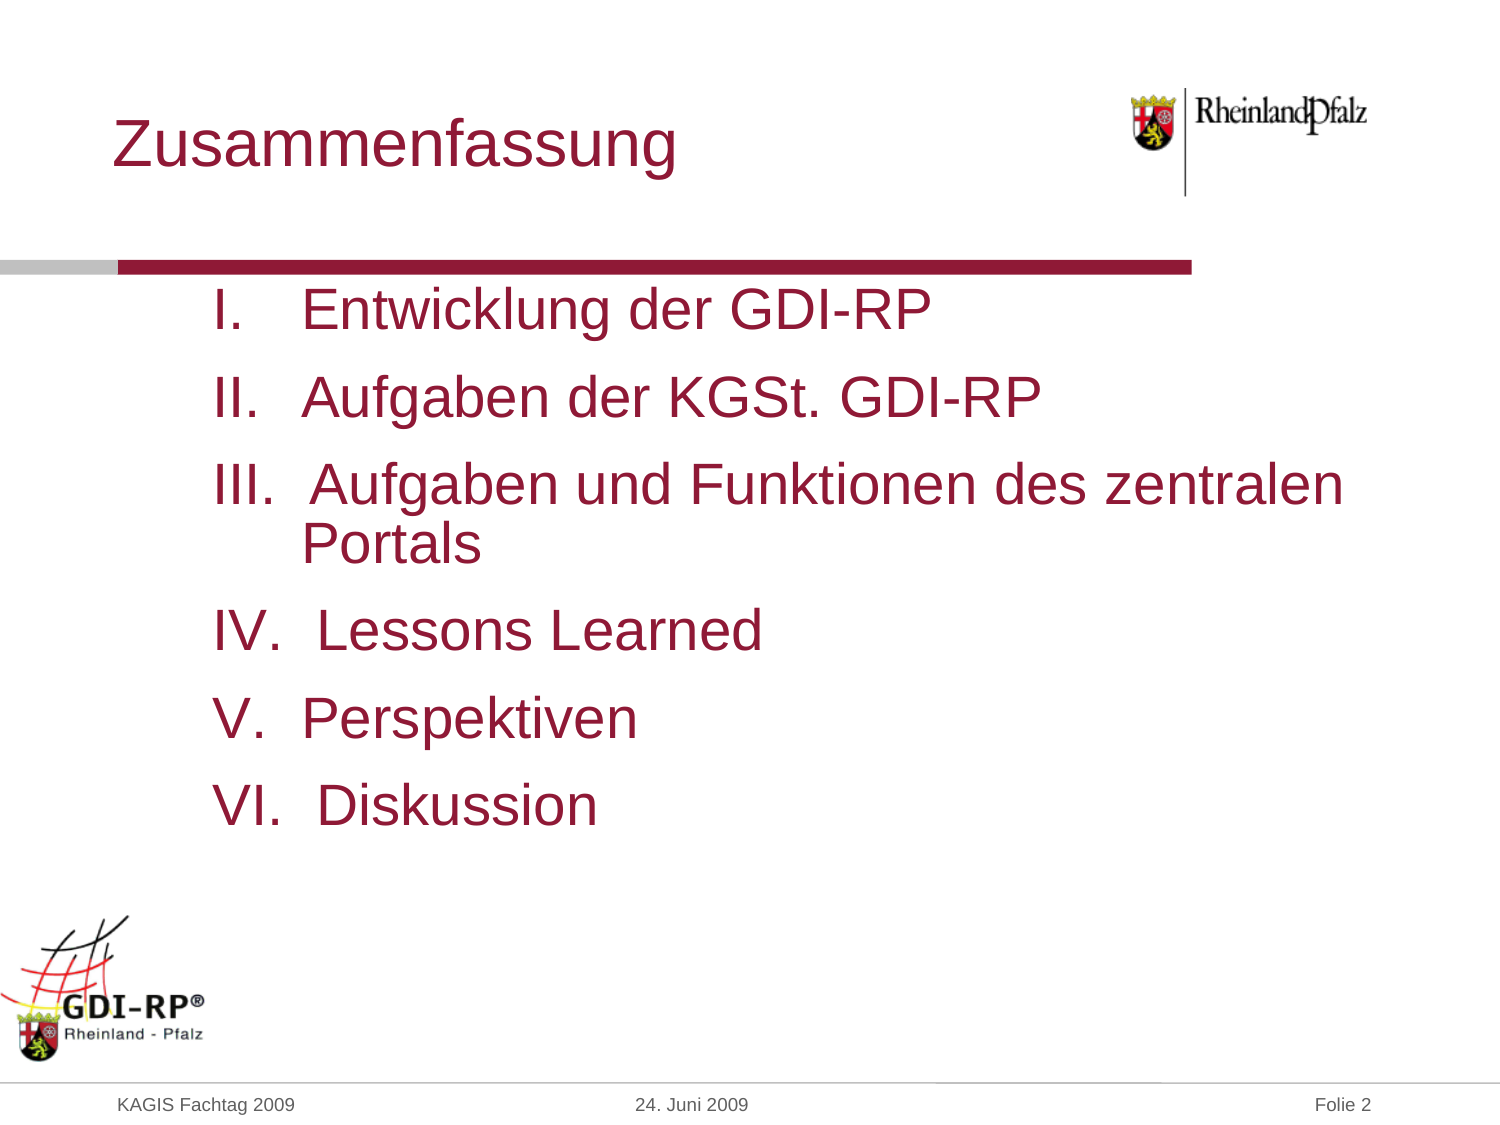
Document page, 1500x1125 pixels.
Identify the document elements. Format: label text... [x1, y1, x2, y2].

list Entwicklung der GDI-RP Aufgaben der KGSt. GDI-RP Aufgaben und Funktionen des zentralen Portals Lessons Learned Perspektiven Diskussion [212, 283, 1477, 1019]
picture [1131, 88, 1447, 198]
picture [0, 915, 207, 1063]
title Zusammenfassung [112, 63, 1071, 224]
